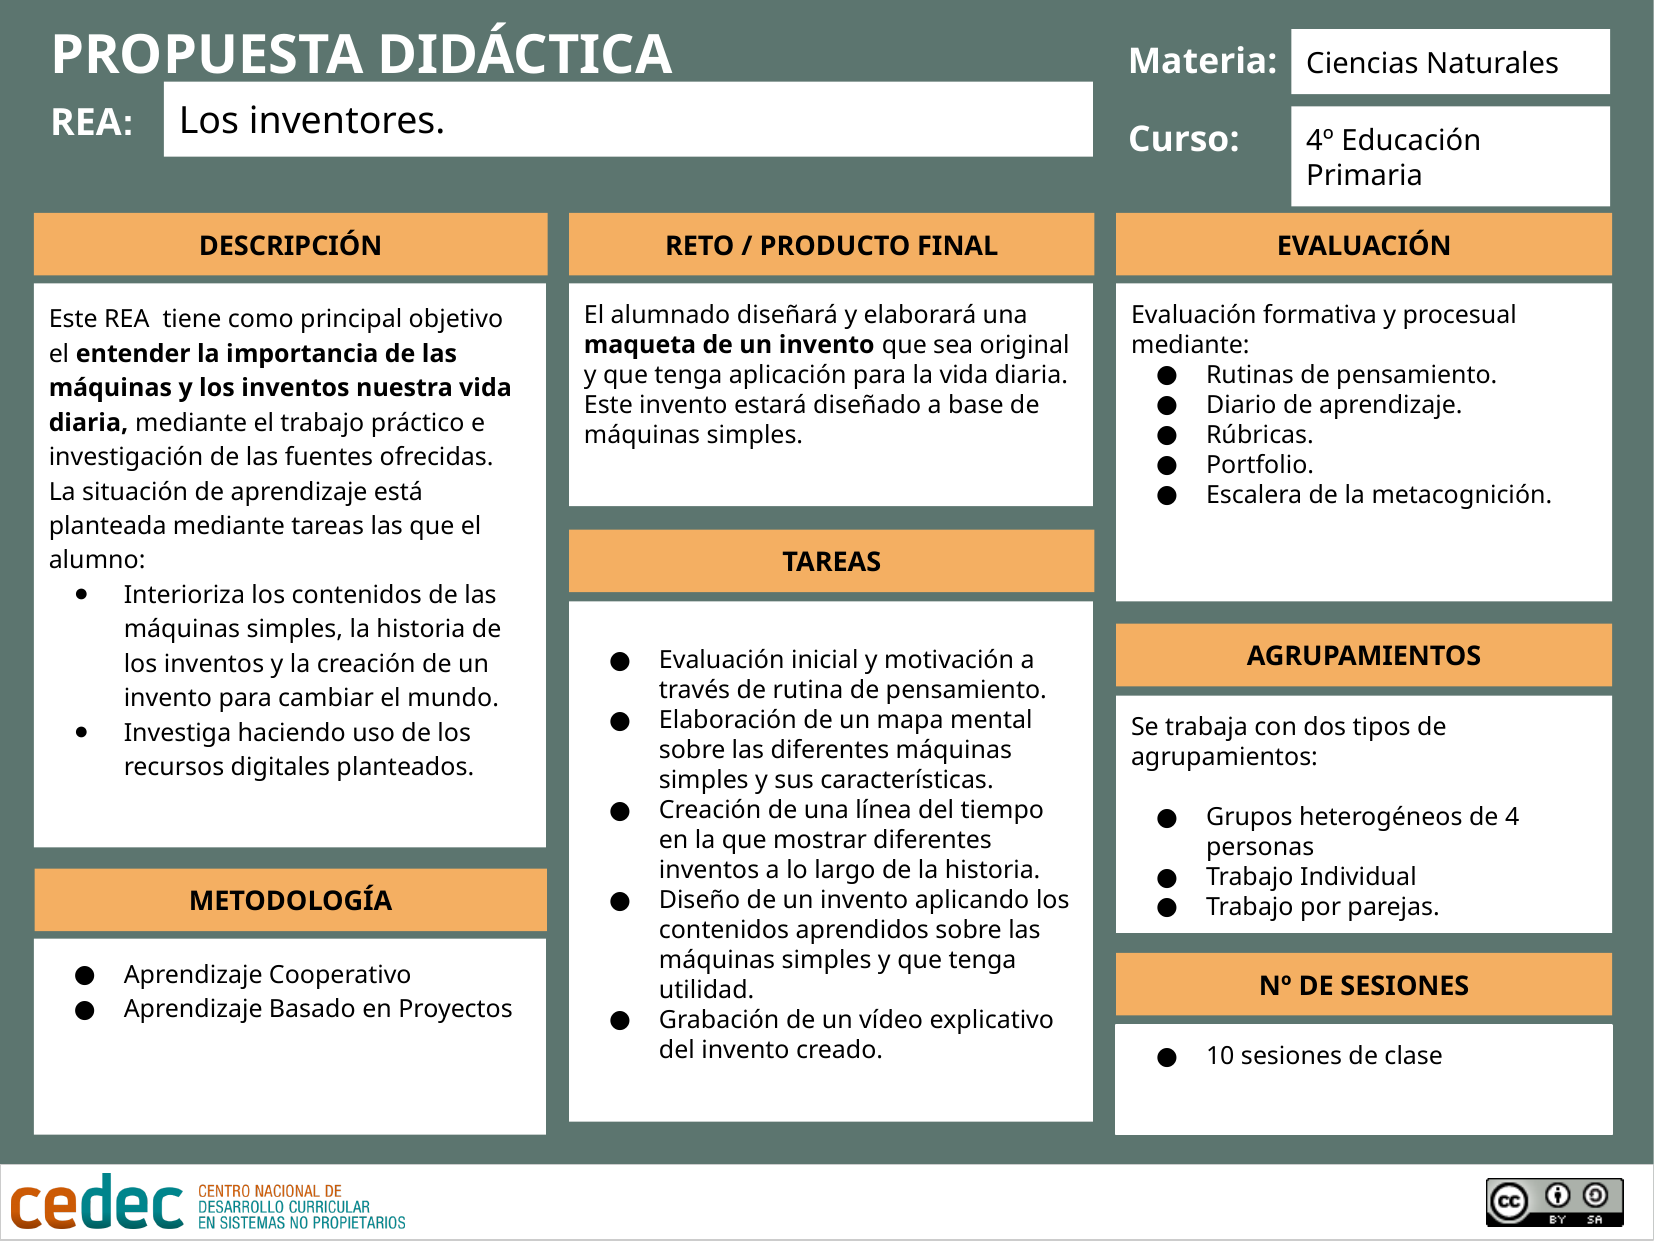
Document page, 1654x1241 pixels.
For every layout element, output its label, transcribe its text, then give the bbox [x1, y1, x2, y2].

text_box EVALUACIÓN [1116, 212, 1613, 276]
text_box Curso: [1113, 109, 1291, 173]
text_box 10 sesiones de clase [1116, 1024, 1613, 1135]
text_box Materia: [1113, 30, 1291, 94]
text_box 4º Educación Primaria [1291, 106, 1611, 207]
text_box [0, 1164, 1654, 1241]
text_box TAREAS [569, 529, 1095, 593]
text_box REA: [35, 90, 163, 154]
text_box Aprendizaje Cooperativo Aprendizaje Basado en Proyectos [33, 938, 546, 1135]
picture [1486, 1178, 1624, 1227]
text_box DESCRIPCIÓN [33, 212, 548, 276]
text_box Ciencias Naturales [1291, 29, 1611, 95]
text_box RETO / PRODUCTO FINAL [569, 212, 1095, 276]
text_box Los inventores. [163, 81, 1093, 157]
text_box PROPUESTA DIDÁCTICA [35, 11, 892, 90]
text_box Evaluación formativa y procesual mediante: Rutinas de pensamiento. Diario de aprendizaje. Rúbricas. Portfolio. Escalera de la metacognición. [1116, 283, 1613, 602]
text_box Evaluación inicial y motivación a través de rutina de pensamiento. Elaboración de un mapa mental sobre las diferentes máquinas simples y sus características. Creación de una línea del tiempo en la que mostrar diferentes inventos a lo largo de la historia. Diseño de un invento aplicando los contenidos aprendidos sobre las máquinas simples y que tenga utilidad. Grabación de un vídeo explicativo del invento creado. [569, 601, 1093, 1122]
text_box METODOLOGÍA [34, 868, 547, 932]
text_box El alumnado diseñará y elaborará una maqueta de un invento que sea original y que tenga aplicación para la vida diaria. Este invento estará diseñado a base de máquinas simples. [569, 283, 1093, 507]
text_box Este REA tiene como principal objetivo el entender la importancia de las máquinas y los inventos nuestra vida diaria, mediante el trabajo práctico e investigación de las fuentes ofrecidas. La situación de aprendizaje está planteada mediante tareas las que el alumno: Interioriza los contenidos de las máquinas simples, la historia de los inventos y la creación de un invento para cambiar el mundo. Investiga haciendo uso de los recursos digitales planteados. [33, 283, 546, 848]
text_box AGRUPAMIENTOS [1116, 623, 1613, 687]
text_box Se trabaja con dos tipos de agrupamientos: Grupos heterogéneos de 4 personas Trabajo Individual Trabajo por parejas. [1116, 695, 1613, 933]
text_box Nº DE SESIONES [1116, 952, 1613, 1016]
picture [11, 1173, 405, 1229]
